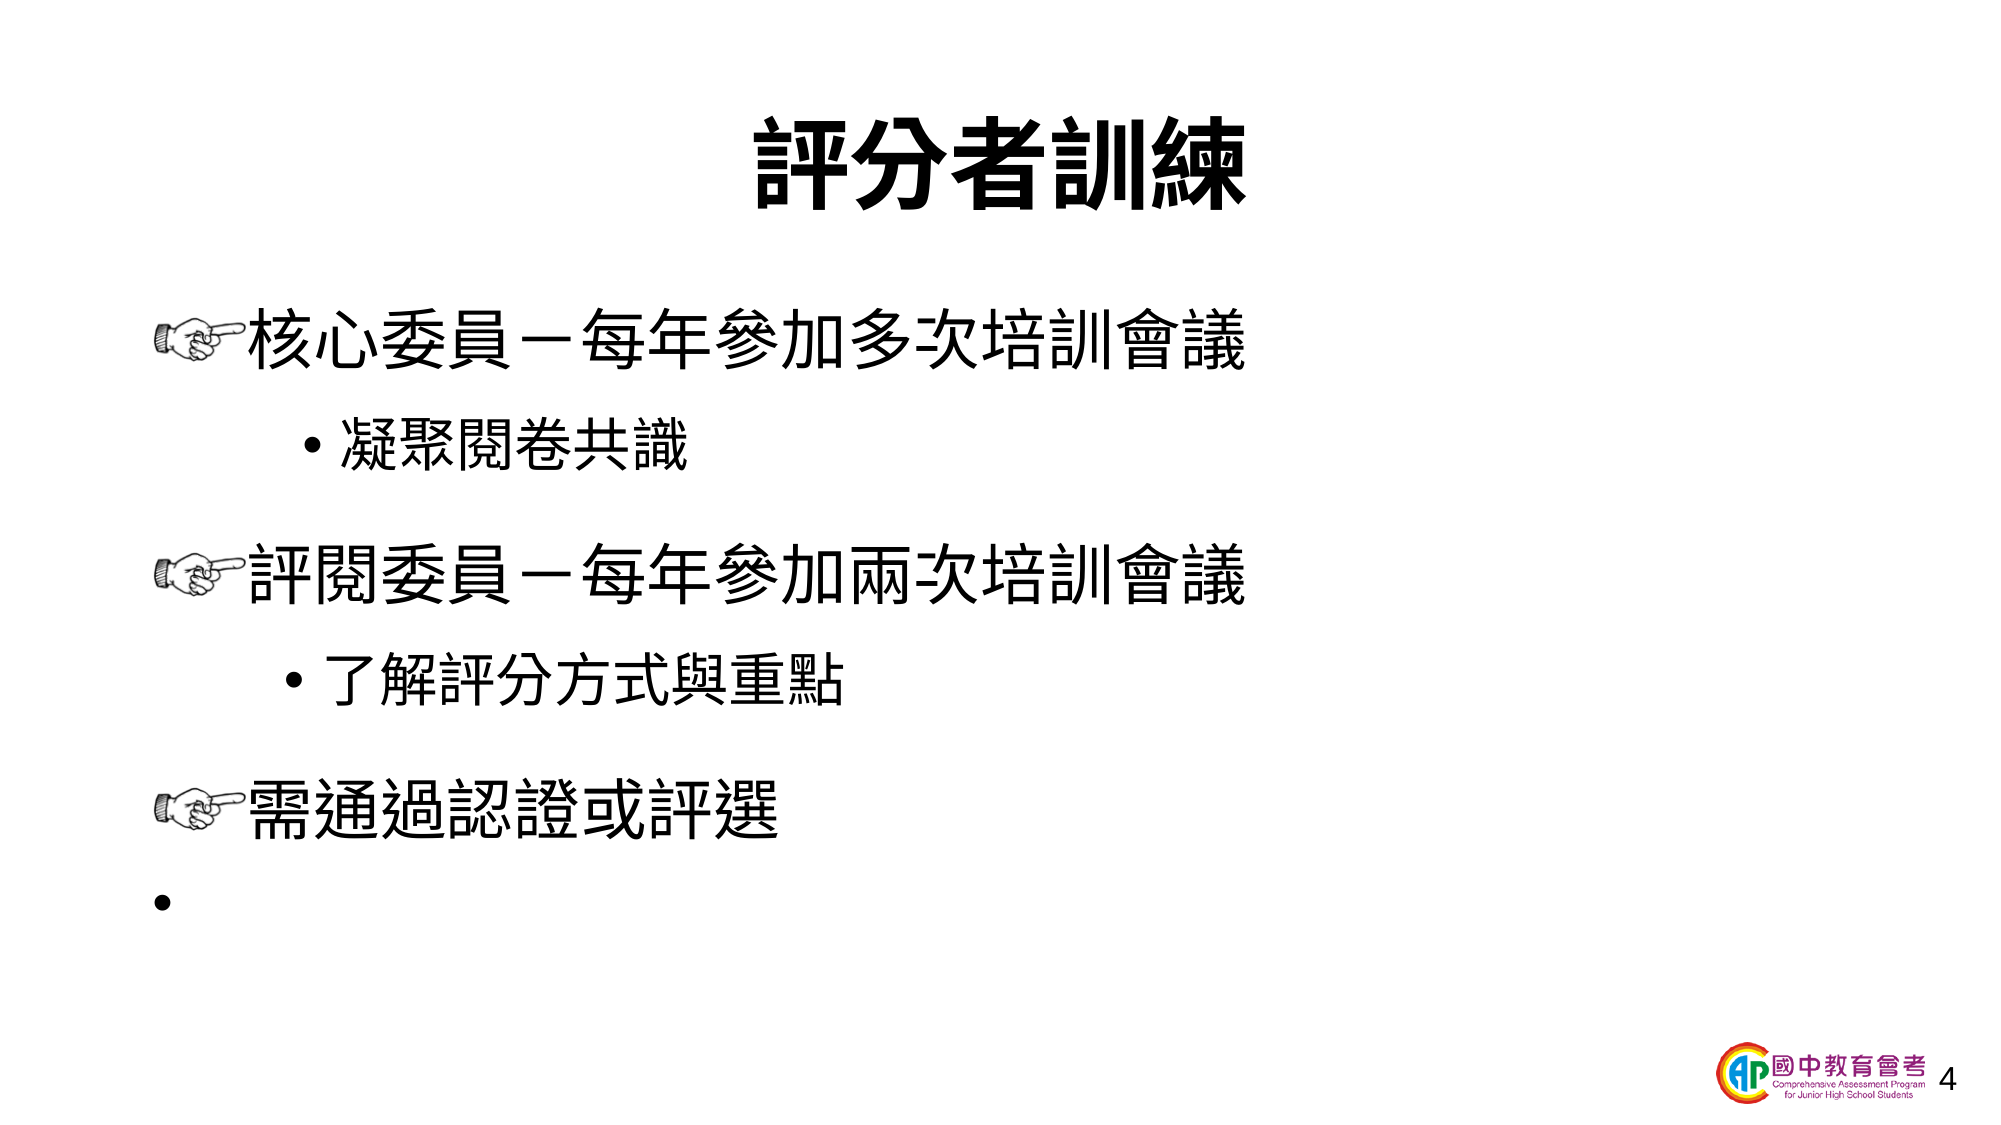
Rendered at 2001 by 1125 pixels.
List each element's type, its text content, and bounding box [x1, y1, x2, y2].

title 評分者訓練 [137, 59, 1863, 278]
list 核心委員－每年參加多次培訓會議 凝聚閱卷共識 評閱委員－每年參加兩次培訓會議 了解評分方式與重點 需通過認證或評選 [137, 299, 1863, 1014]
text_box [1923, 1047, 2000, 1108]
